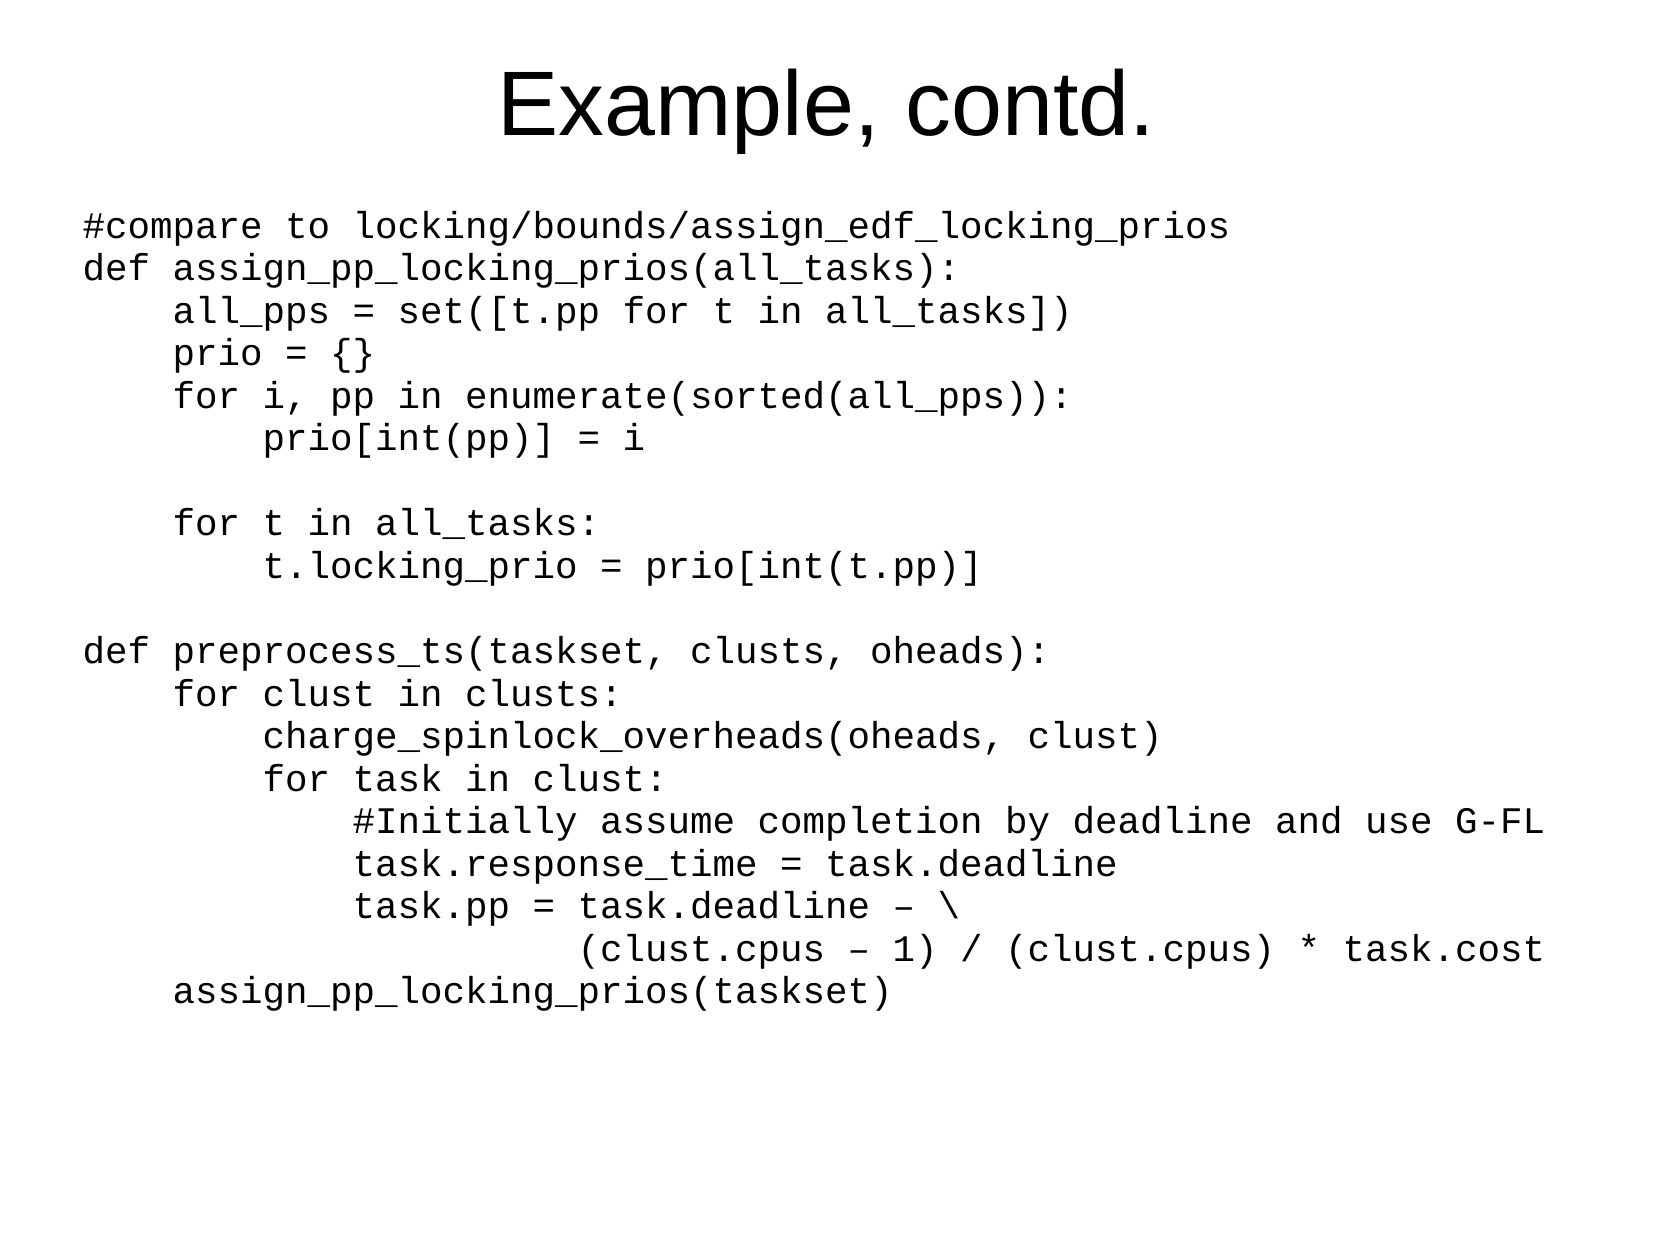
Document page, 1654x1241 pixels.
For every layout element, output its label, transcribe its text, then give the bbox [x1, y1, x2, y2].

list #compare to locking/bounds/assign_edf_locking_prios def assign_pp_locking_prios(all_tasks): all_pps = set([t.pp for t in all_tasks]) prio = {} for i, pp in enumerate(sorted(all_pps)): prio[int(pp)] = i for t in all_tasks: t.locking_prio = prio[int(t.pp)] def preprocess_ts(taskset, clusts, oheads): for clust in clusts: charge_spinlock_overheads(oheads, clust) for task in clust: #Initially assume completion by deadline and use G-FL task.response_time = task.deadline task.pp = task.deadline – \ (clust.cpus – 1) / (clust.cpus) * task.cost assign_pp_locking_prios(taskset) [82, 207, 1571, 1216]
title Example, contd. [82, 0, 1571, 207]
